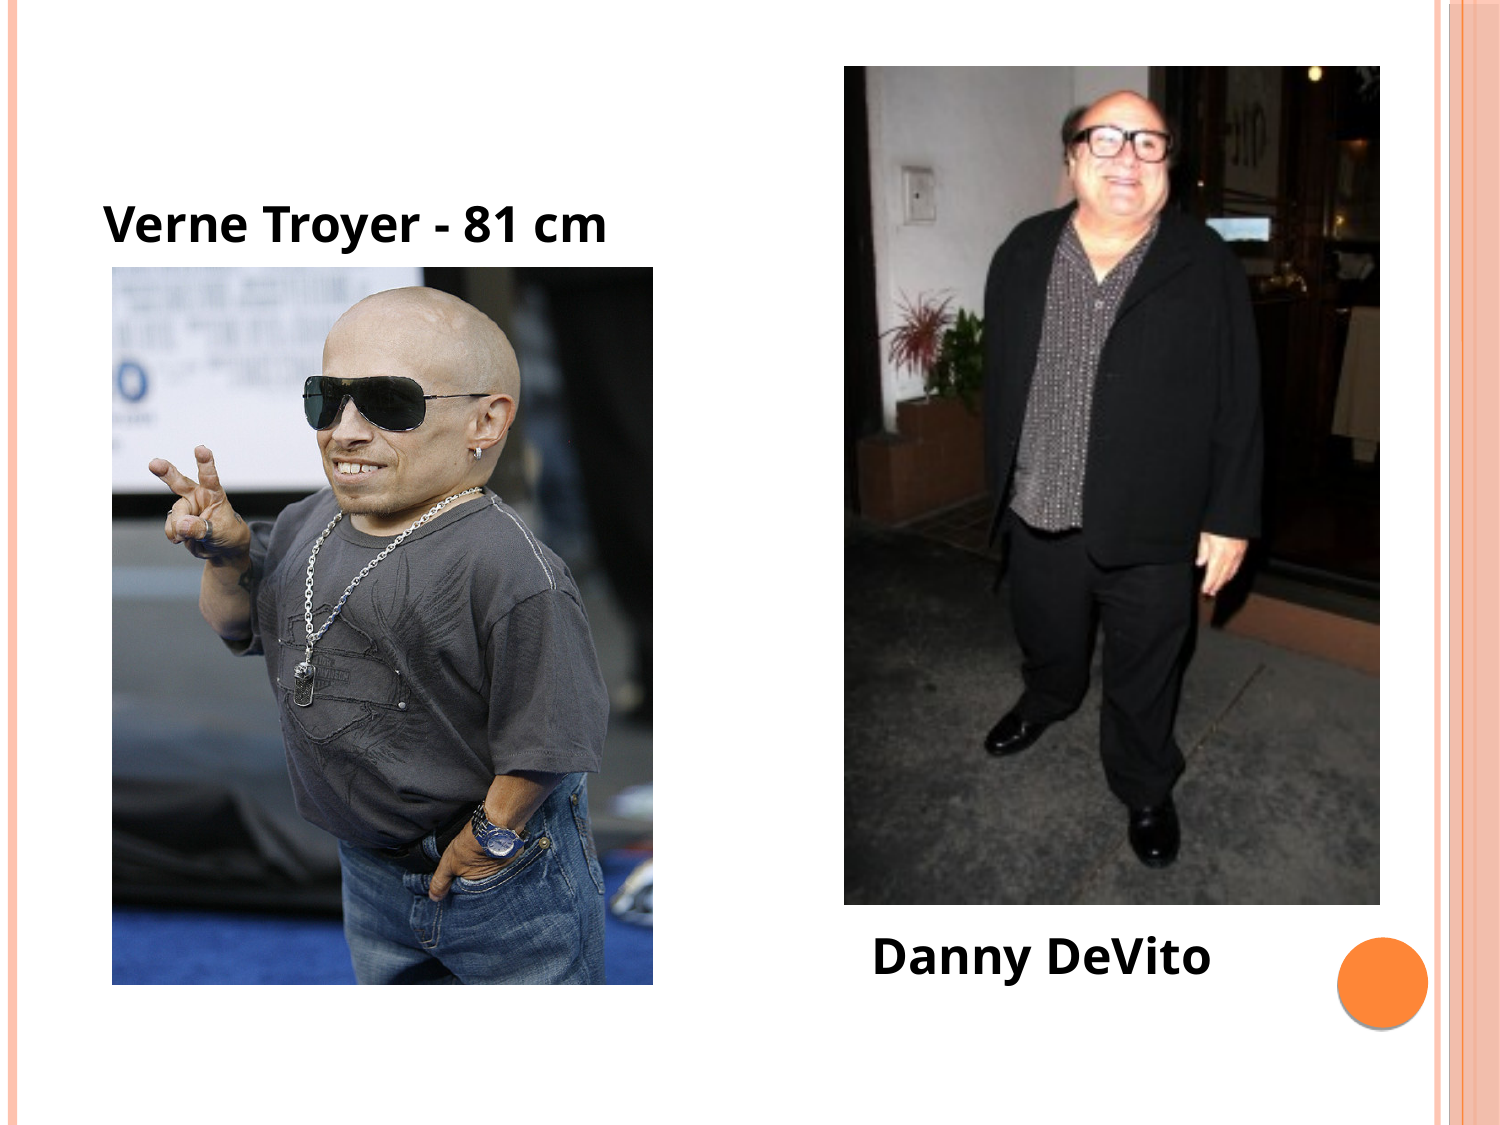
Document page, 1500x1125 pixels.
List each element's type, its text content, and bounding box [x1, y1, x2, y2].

picture [844, 66, 1380, 905]
picture [112, 267, 653, 985]
text_box Danny DeVito [856, 916, 1337, 992]
list Verne Troyer - 81 cm [88, 184, 1283, 985]
